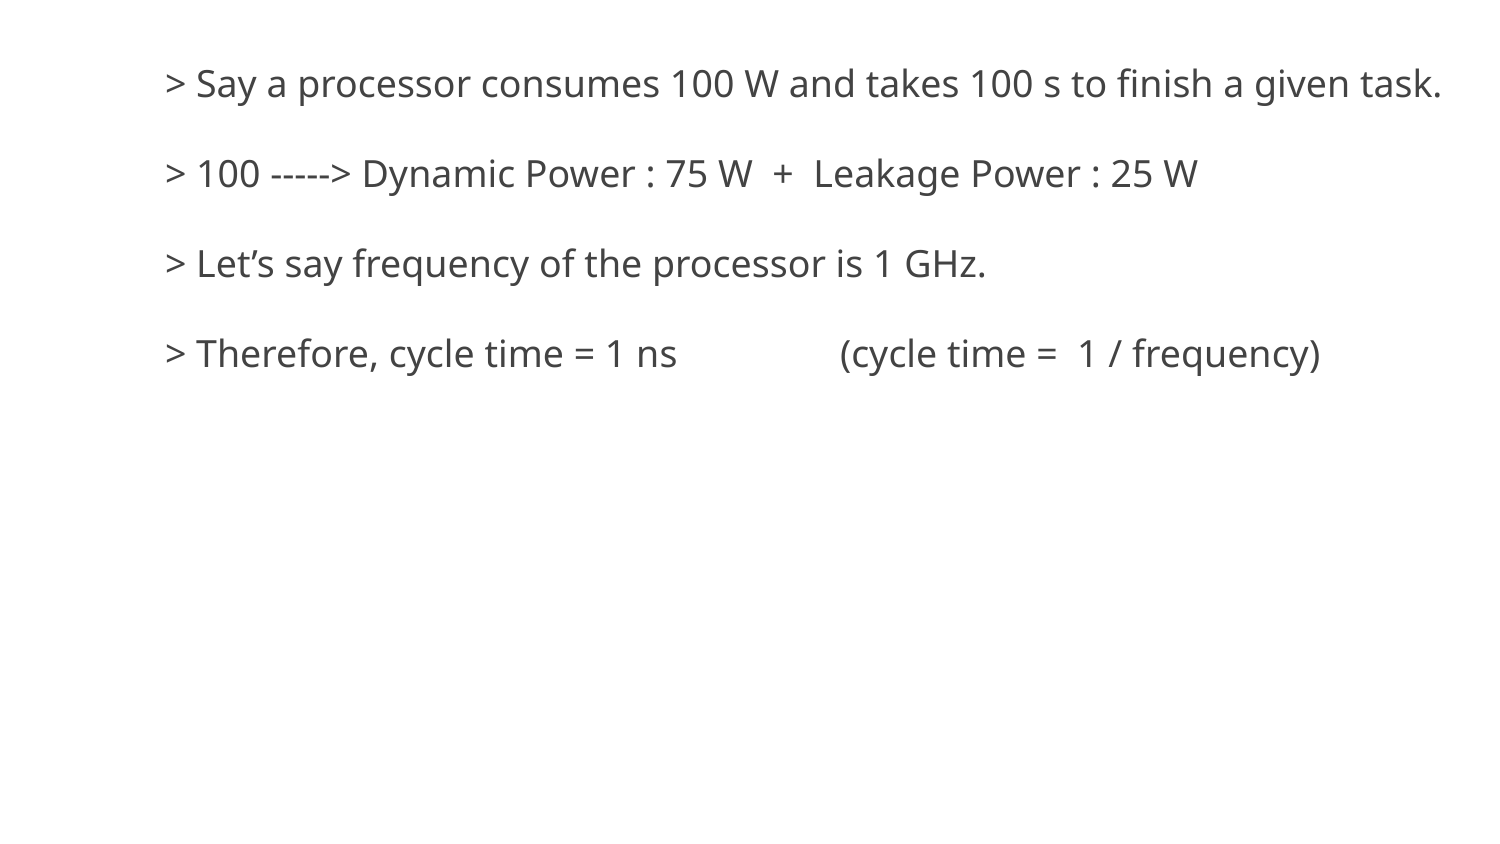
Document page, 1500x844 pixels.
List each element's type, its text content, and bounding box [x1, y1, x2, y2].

text_box > Say a processor consumes 100 W and takes 100 s to finish a given task. > 100 -----> Dynamic Power : 75 W + Leakage Power : 25 W > Let’s say frequency of the processor is 1 GHz. > Therefore, cycle time = 1 ns (cycle time = 1 / frequency) [0, 0, 1500, 421]
